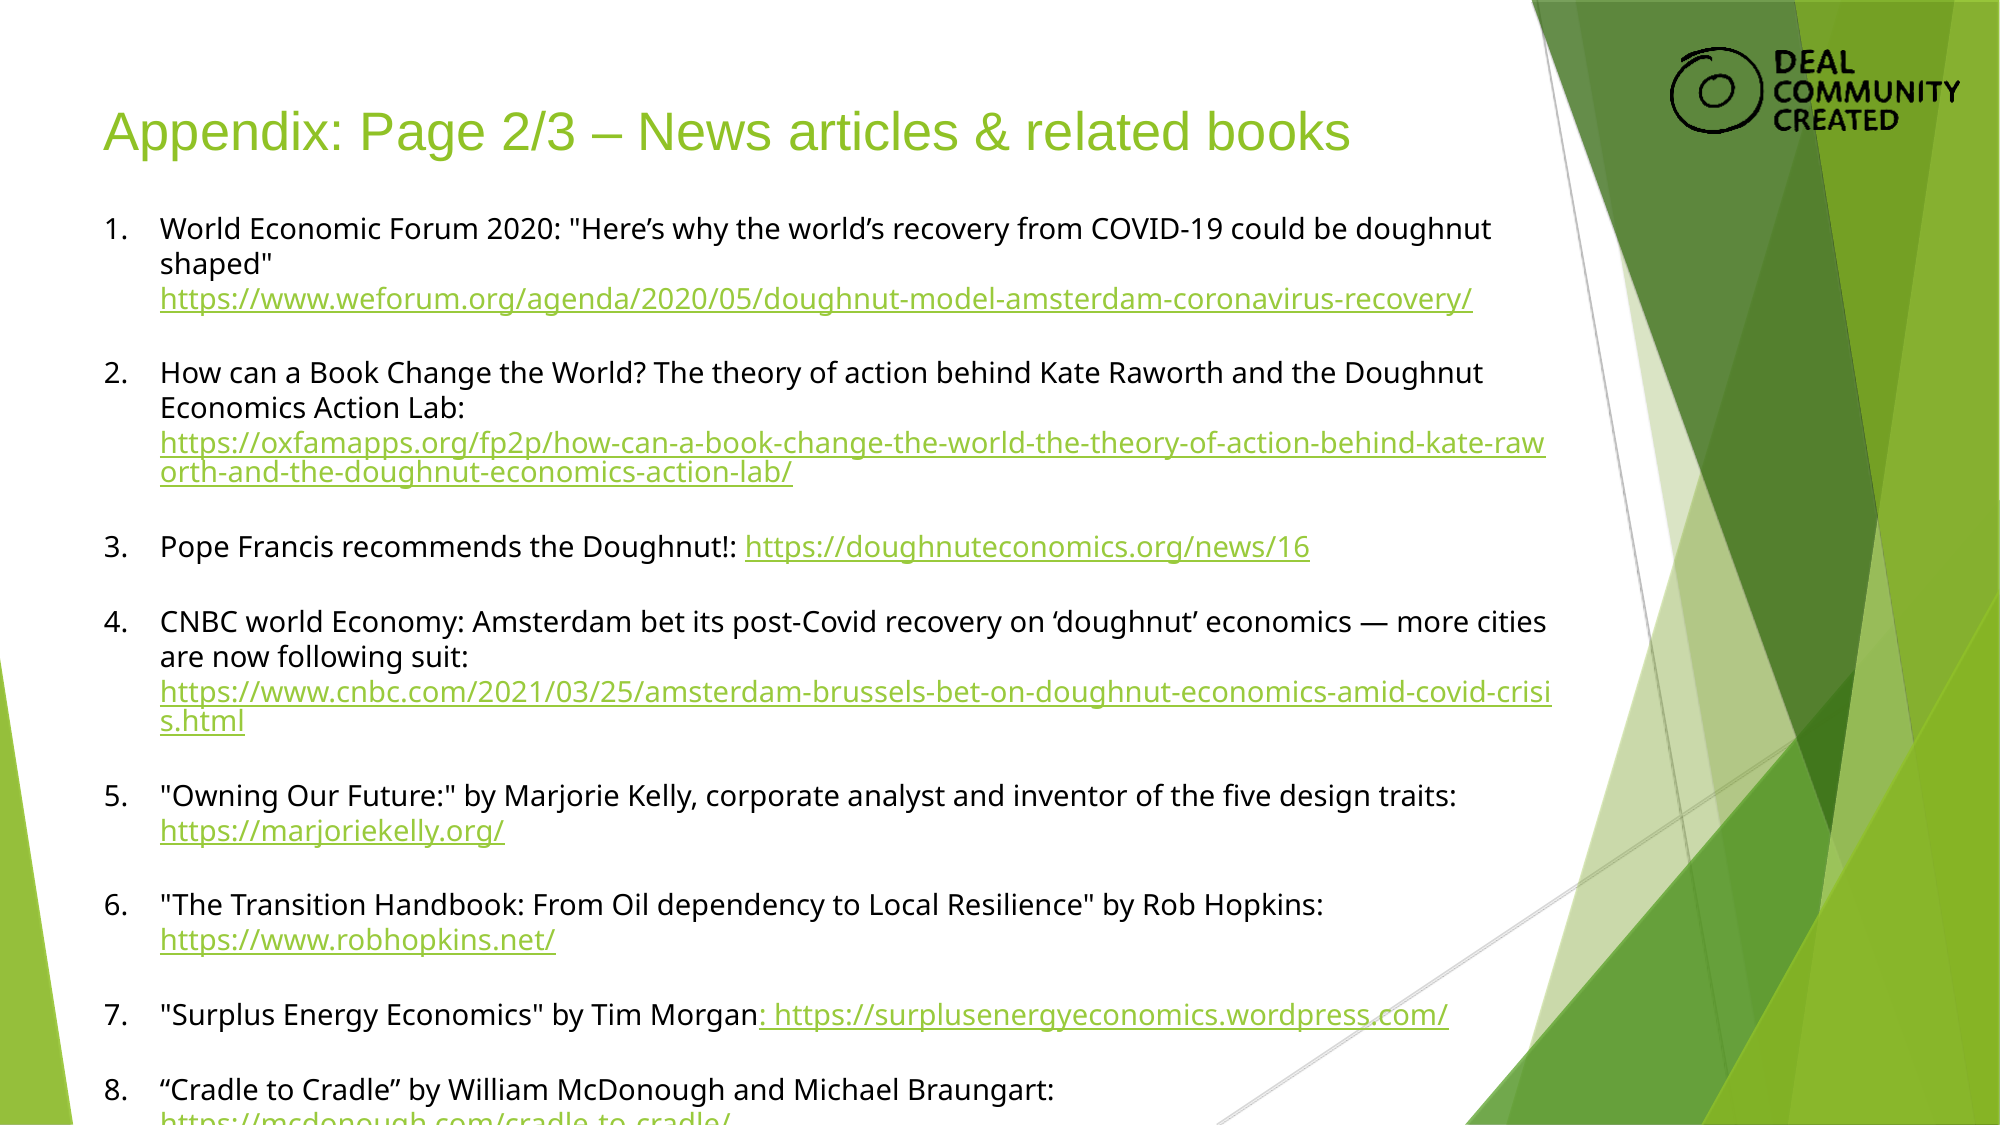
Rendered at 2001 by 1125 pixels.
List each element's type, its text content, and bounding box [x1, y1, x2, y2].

picture [1670, 47, 1960, 134]
text_box World Economic Forum 2020: "Here’s why the world’s recovery from COVID-19 could be doughnut shaped" https://www.weforum.org/agenda/2020/05/doughnut-model-amsterdam-coronavirus-recovery/ How can a Book Change the World? The theory of action behind Kate Raworth and the Doughnut Economics Action Lab: https://oxfamapps.org/fp2p/how-can-a-book-change-the-world-the-theory-of-action-behind-kate-raworth-and-the-doughnut-economics-action-lab/ Pope Francis recommends the Doughnut!: https://doughnuteconomics.org/news/16 CNBC world Economy: Amsterdam bet its post-Covid recovery on ‘doughnut’ economics — more cities are now following suit: https://www.cnbc.com/2021/03/25/amsterdam-brussels-bet-on-doughnut-economics-amid-covid-crisis.html "Owning Our Future:" by Marjorie Kelly, corporate analyst and inventor of the five design traits: https://marjoriekelly.org/ "The Transition Handbook: From Oil dependency to Local Resilience" by Rob Hopkins: https://www.robhopkins.net/ "Surplus Energy Economics" by Tim Morgan: https://surplusenergyeconomics.wordpress.com/ “Cradle to Cradle” by William McDonough and Michael Braungart: https://mcdonough.com/cradle-to-cradle/ [88, 195, 1575, 1103]
text_box Appendix: Page 2/3 – News articles & related books [88, 81, 1622, 177]
